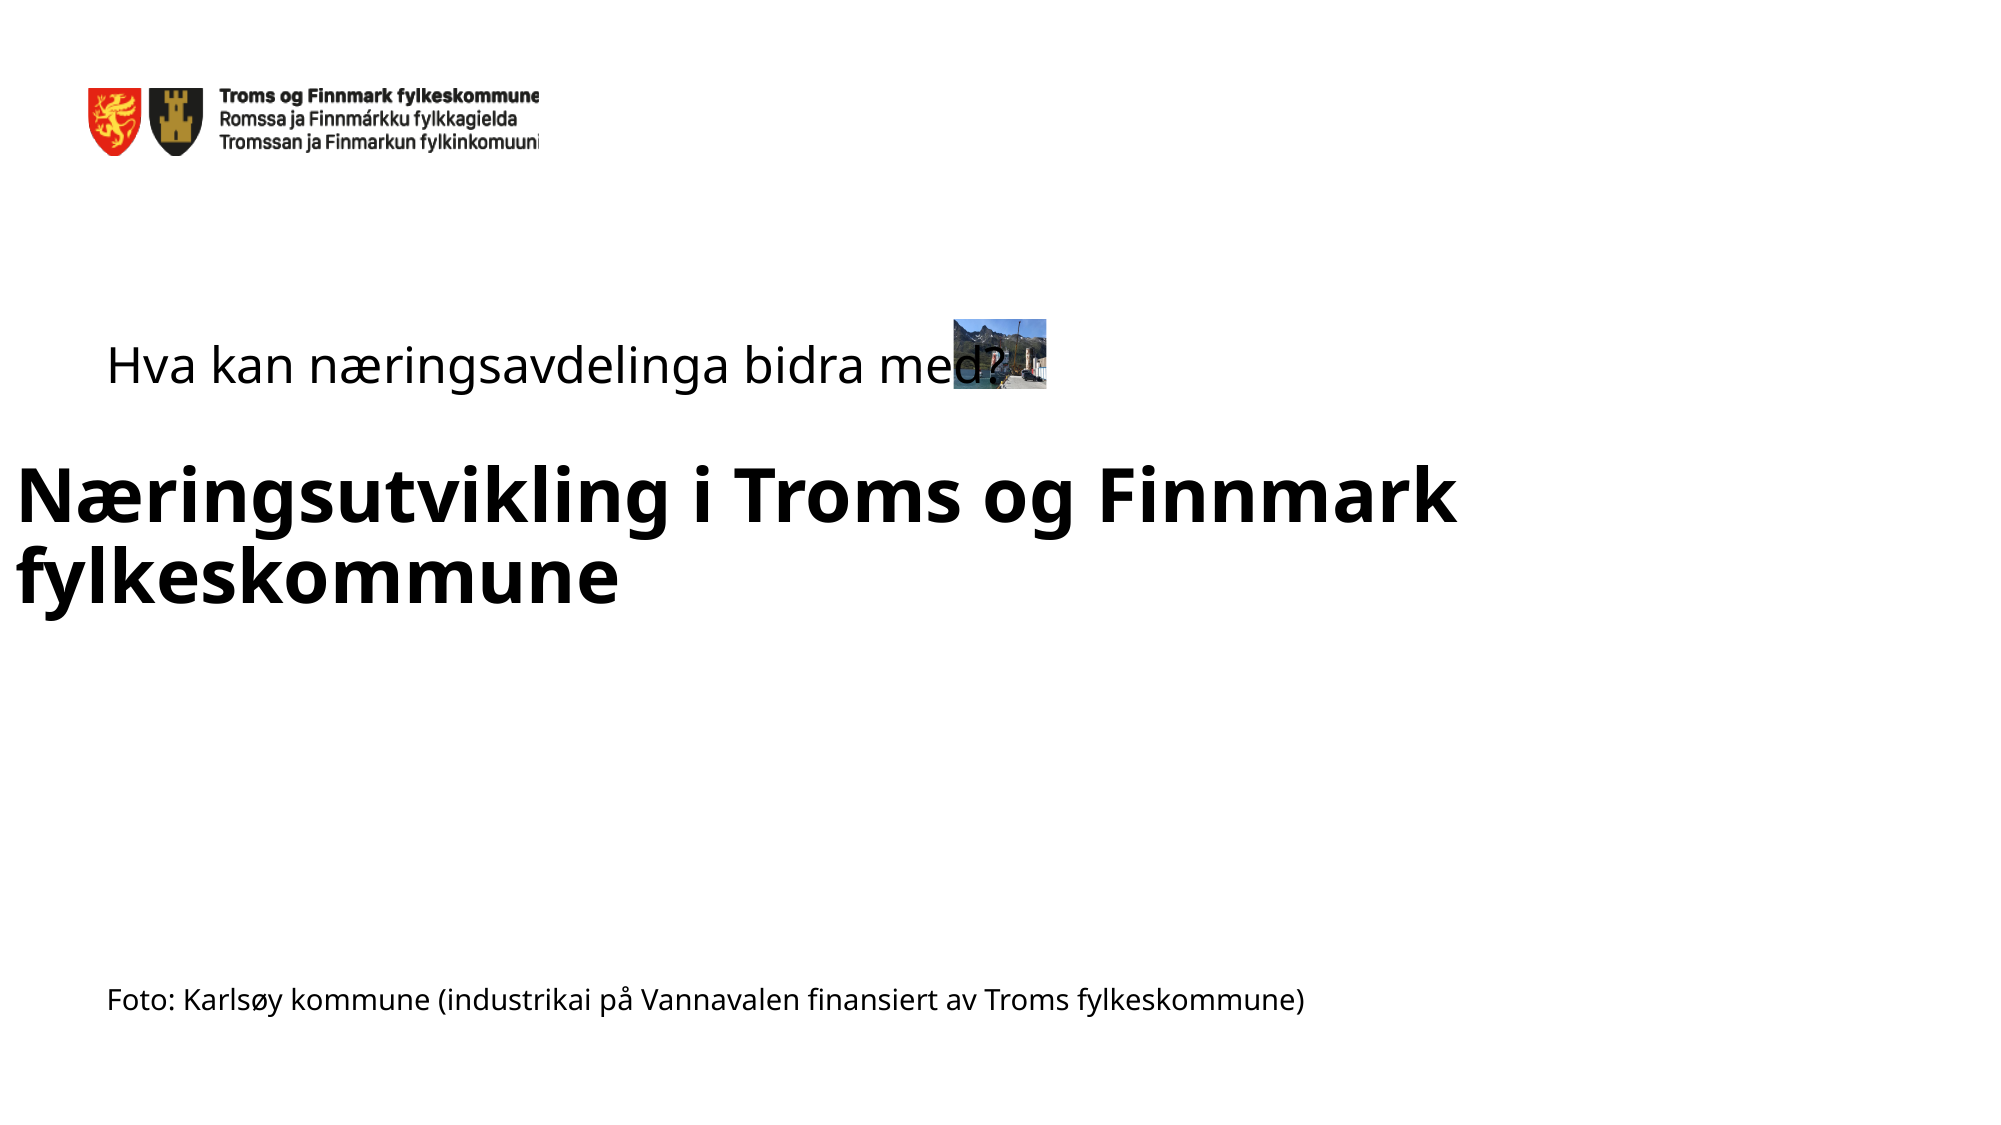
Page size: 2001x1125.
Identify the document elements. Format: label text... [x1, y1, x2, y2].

list Hva kan næringsavdelinga bidra med? Foto: Karlsøy kommune (industrikai på Vannavalen finansiert av Troms fylkeskommune) [88, 365, 1912, 1076]
title Næringsutvikling i Troms og Finnmark fylkeskommune [88, 188, 1912, 365]
